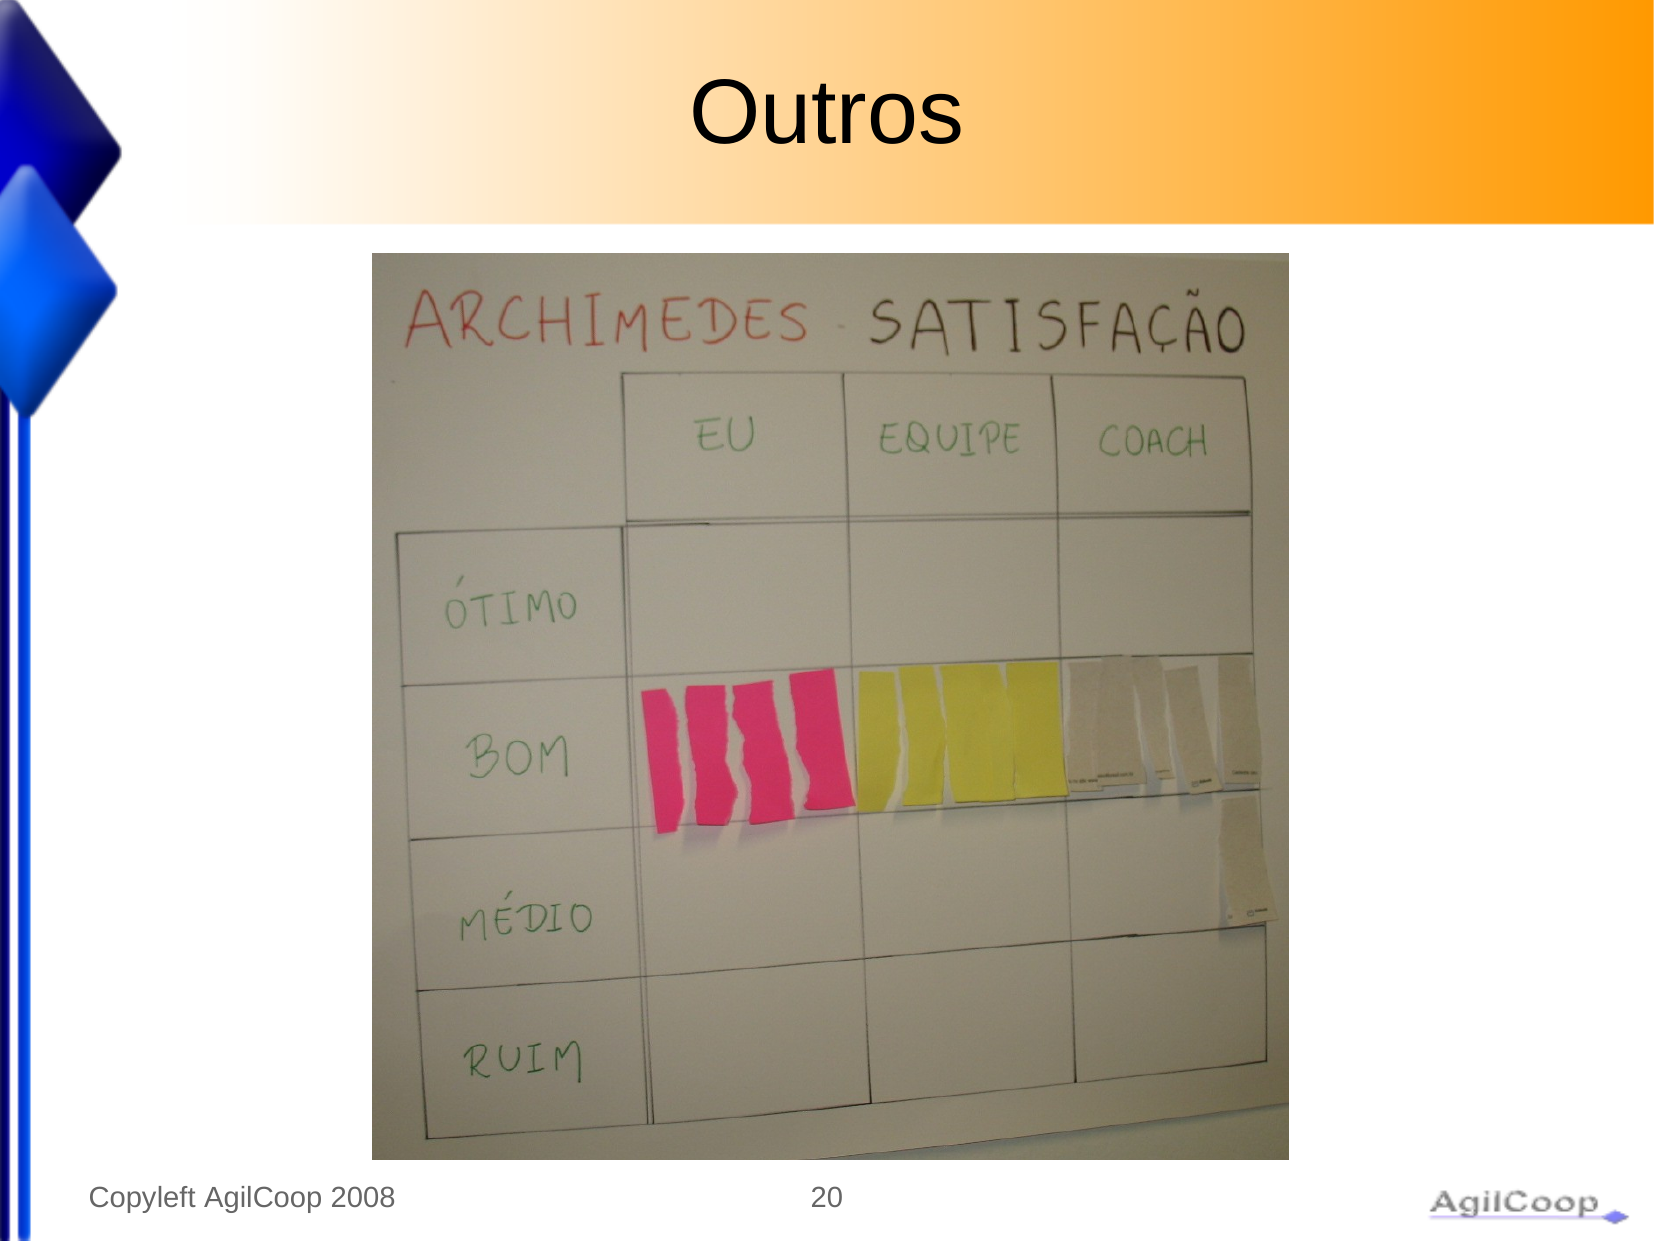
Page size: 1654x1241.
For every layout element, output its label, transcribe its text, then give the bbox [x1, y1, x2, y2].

title Outros [82, 15, 1571, 208]
picture [0, 0, 1654, 1241]
